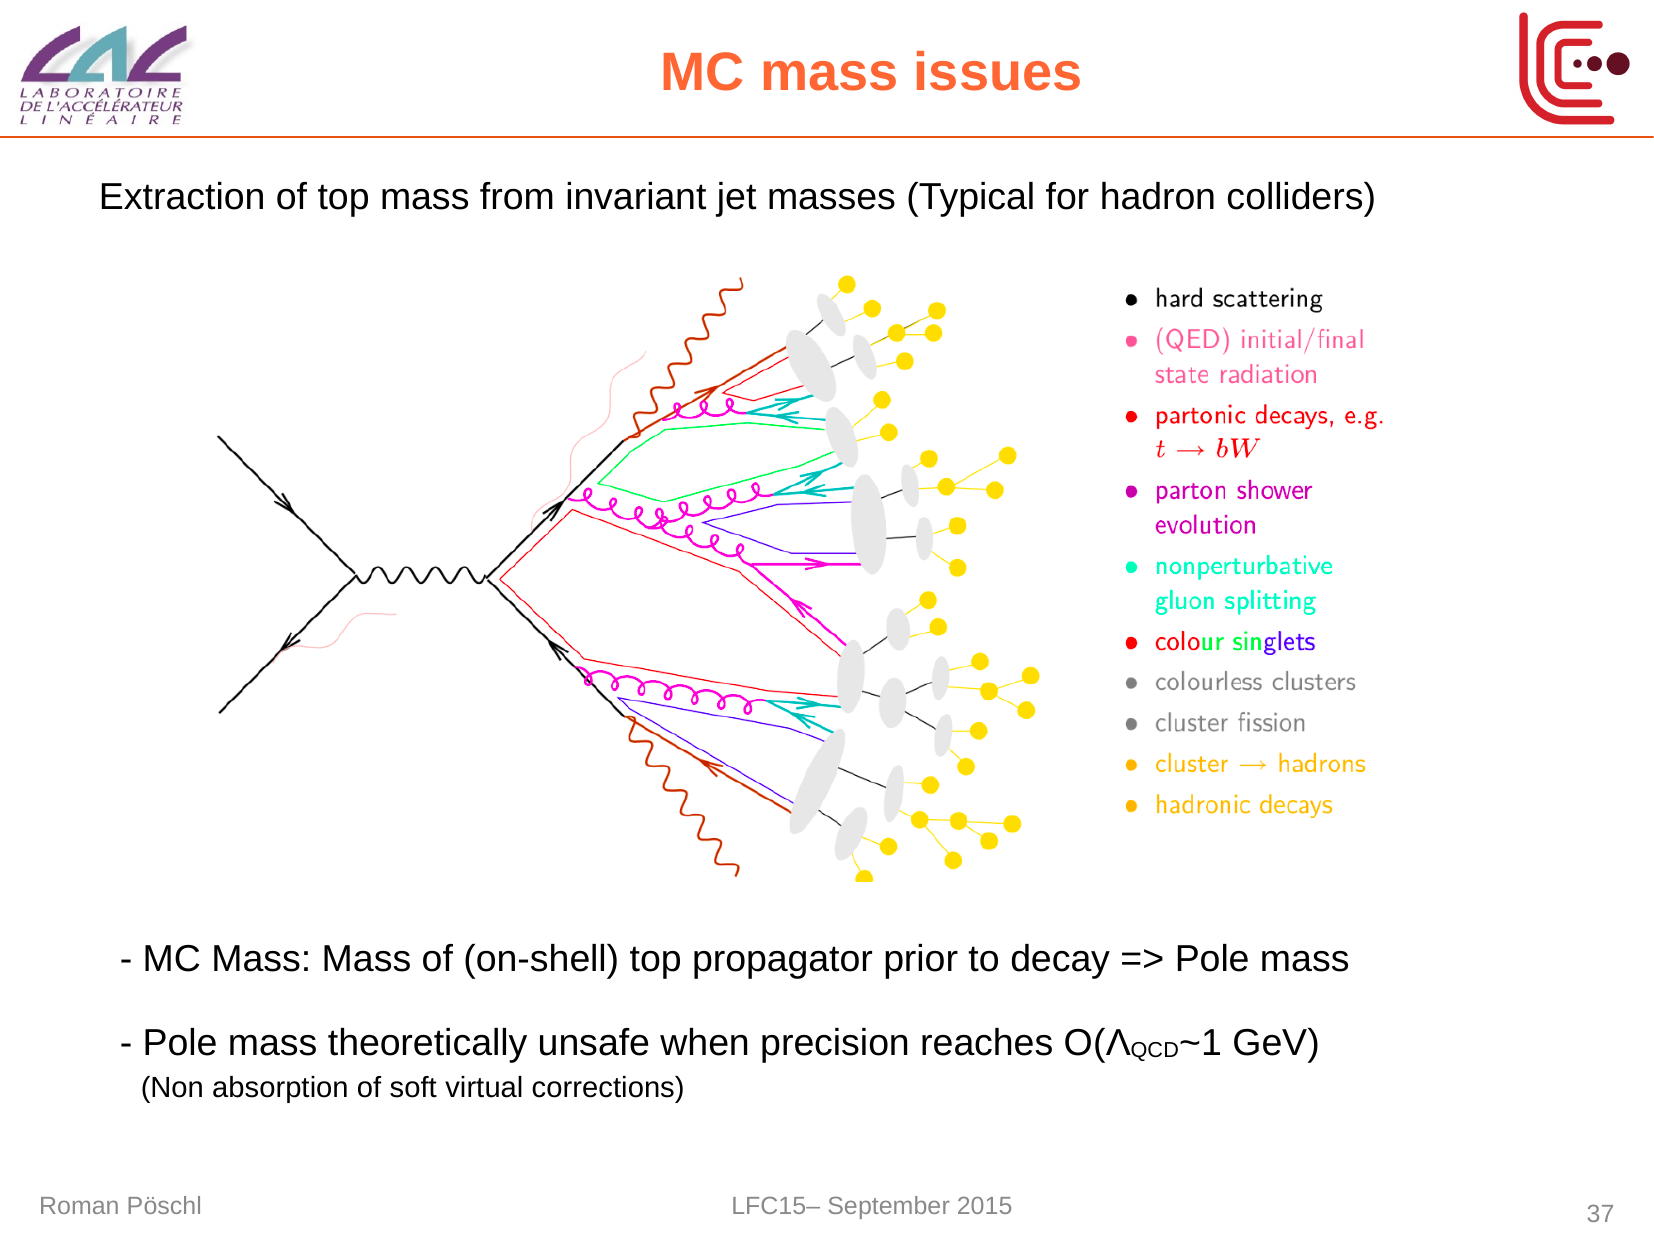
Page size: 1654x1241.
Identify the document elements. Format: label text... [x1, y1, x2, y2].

title MC mass issues [128, 29, 1617, 113]
picture [17, 22, 199, 127]
text_box Extraction of top mass from invariant jet masses (Typical for hadron colliders) [84, 168, 1396, 226]
text_box - MC Mass: Mass of (on-shell) top propagator prior to decay => Pole mass - Pole mass theoretically unsafe when precision reaches O(ΛQCD~1 GeV) (Non absorption of soft virtual corrections) [105, 930, 1367, 1168]
picture [178, 270, 1385, 882]
picture [1508, 2, 1641, 135]
